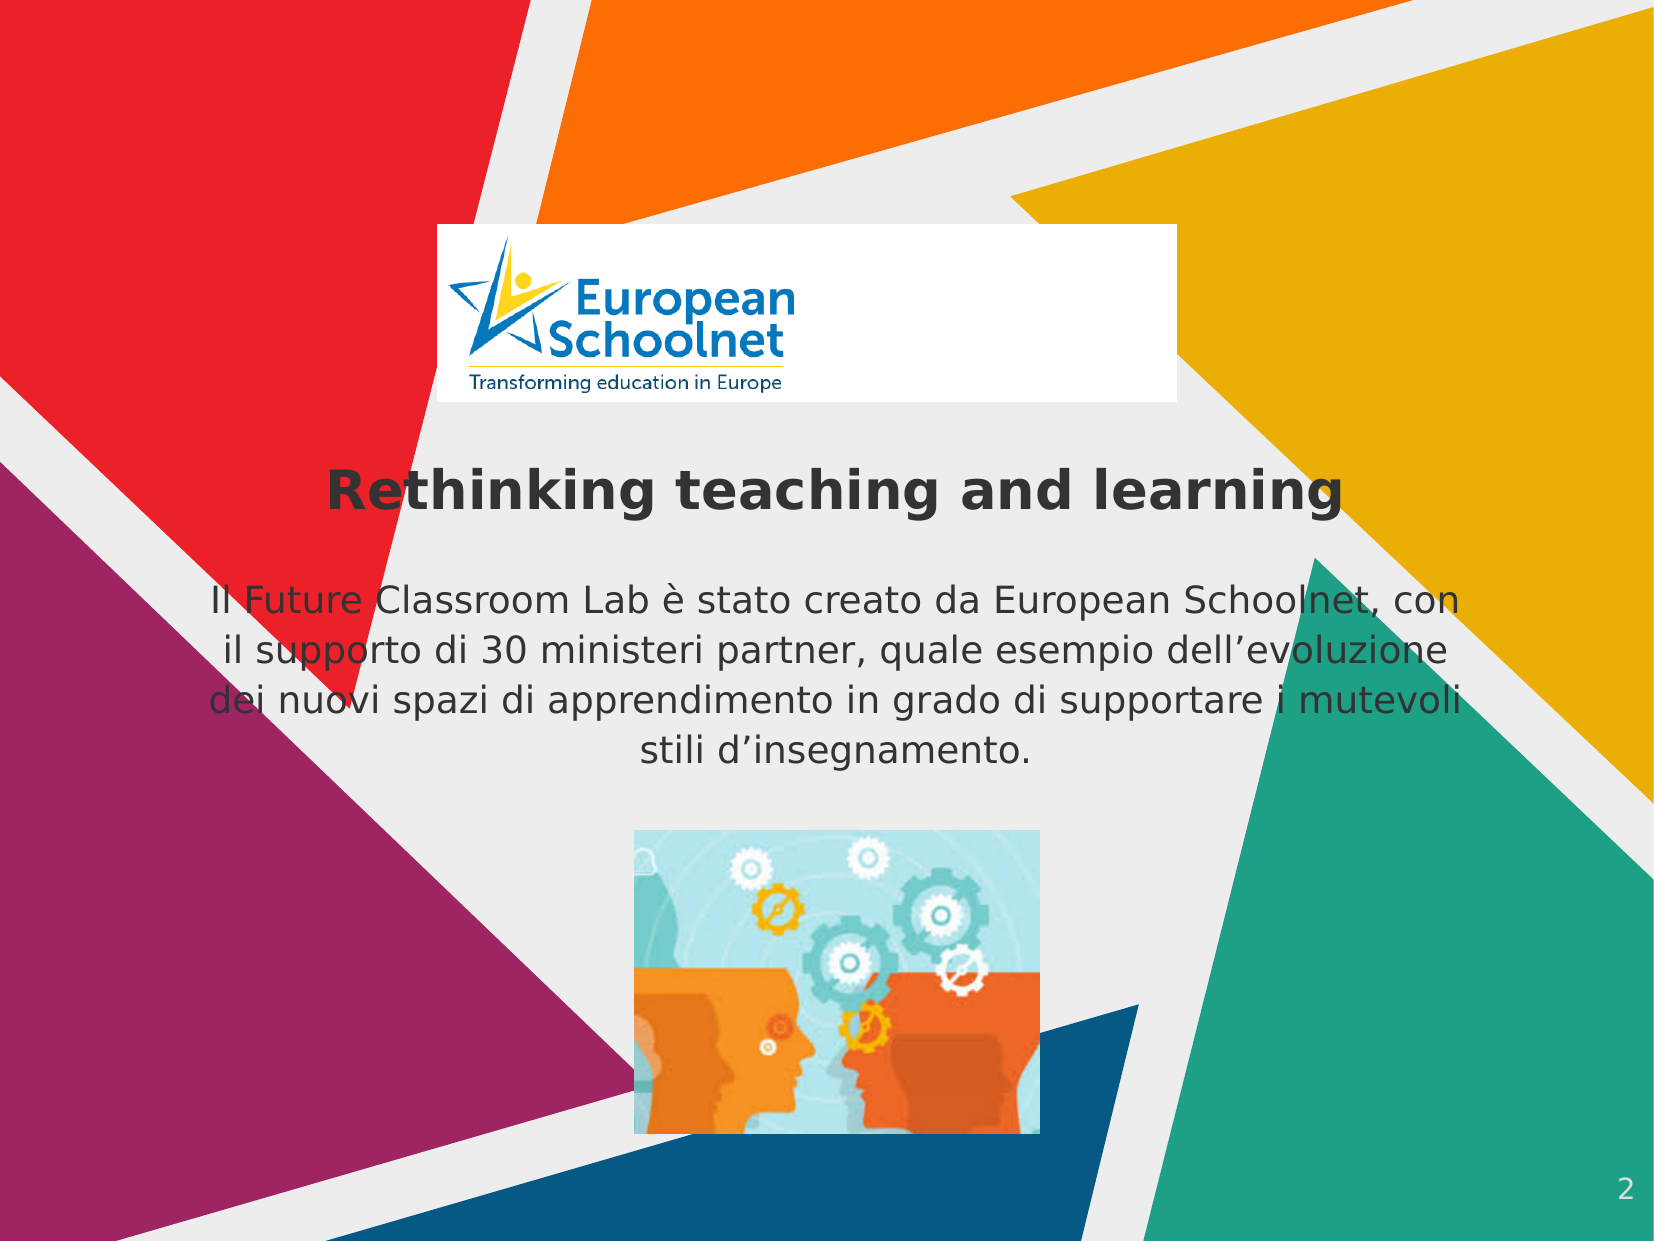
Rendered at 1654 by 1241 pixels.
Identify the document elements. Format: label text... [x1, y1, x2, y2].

picture [634, 830, 1040, 1134]
picture [437, 224, 1177, 402]
title Rethinking teaching and learning Il Future Classroom Lab è stato creato da European Schoolnet, con il supporto di 30 ministeri partner, quale esempio dell’evoluzione dei nuovi spazi di apprendimento in grado di supportare i mutevoli stili d’insegnamento. [195, 271, 1477, 951]
